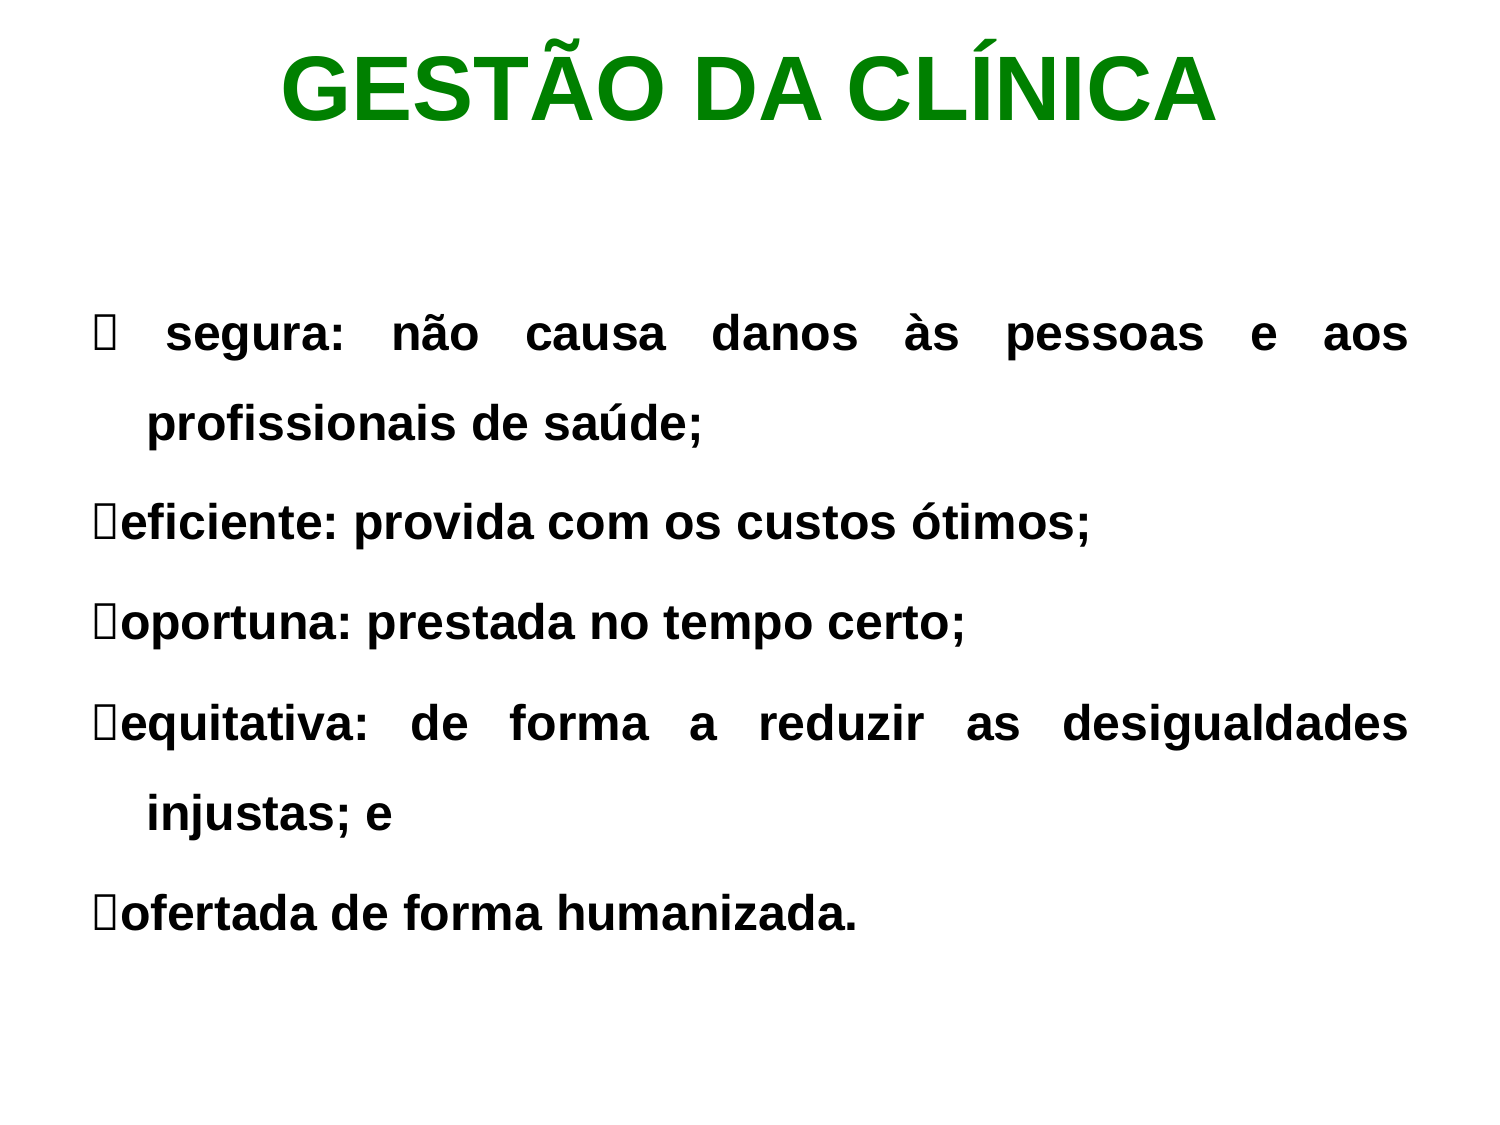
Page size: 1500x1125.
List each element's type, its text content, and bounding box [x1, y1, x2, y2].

list  segura: não causa danos às pessoas e aos profissionais de saúde; eficiente: provida com os custos ótimos; oportuna: prestada no tempo certo; equitativa: de forma a reduzir as desigualdades injustas; e ofertada de forma humanizada. [75, 262, 1425, 1005]
title GESTÃO DA CLÍNICA [75, 45, 1425, 233]
